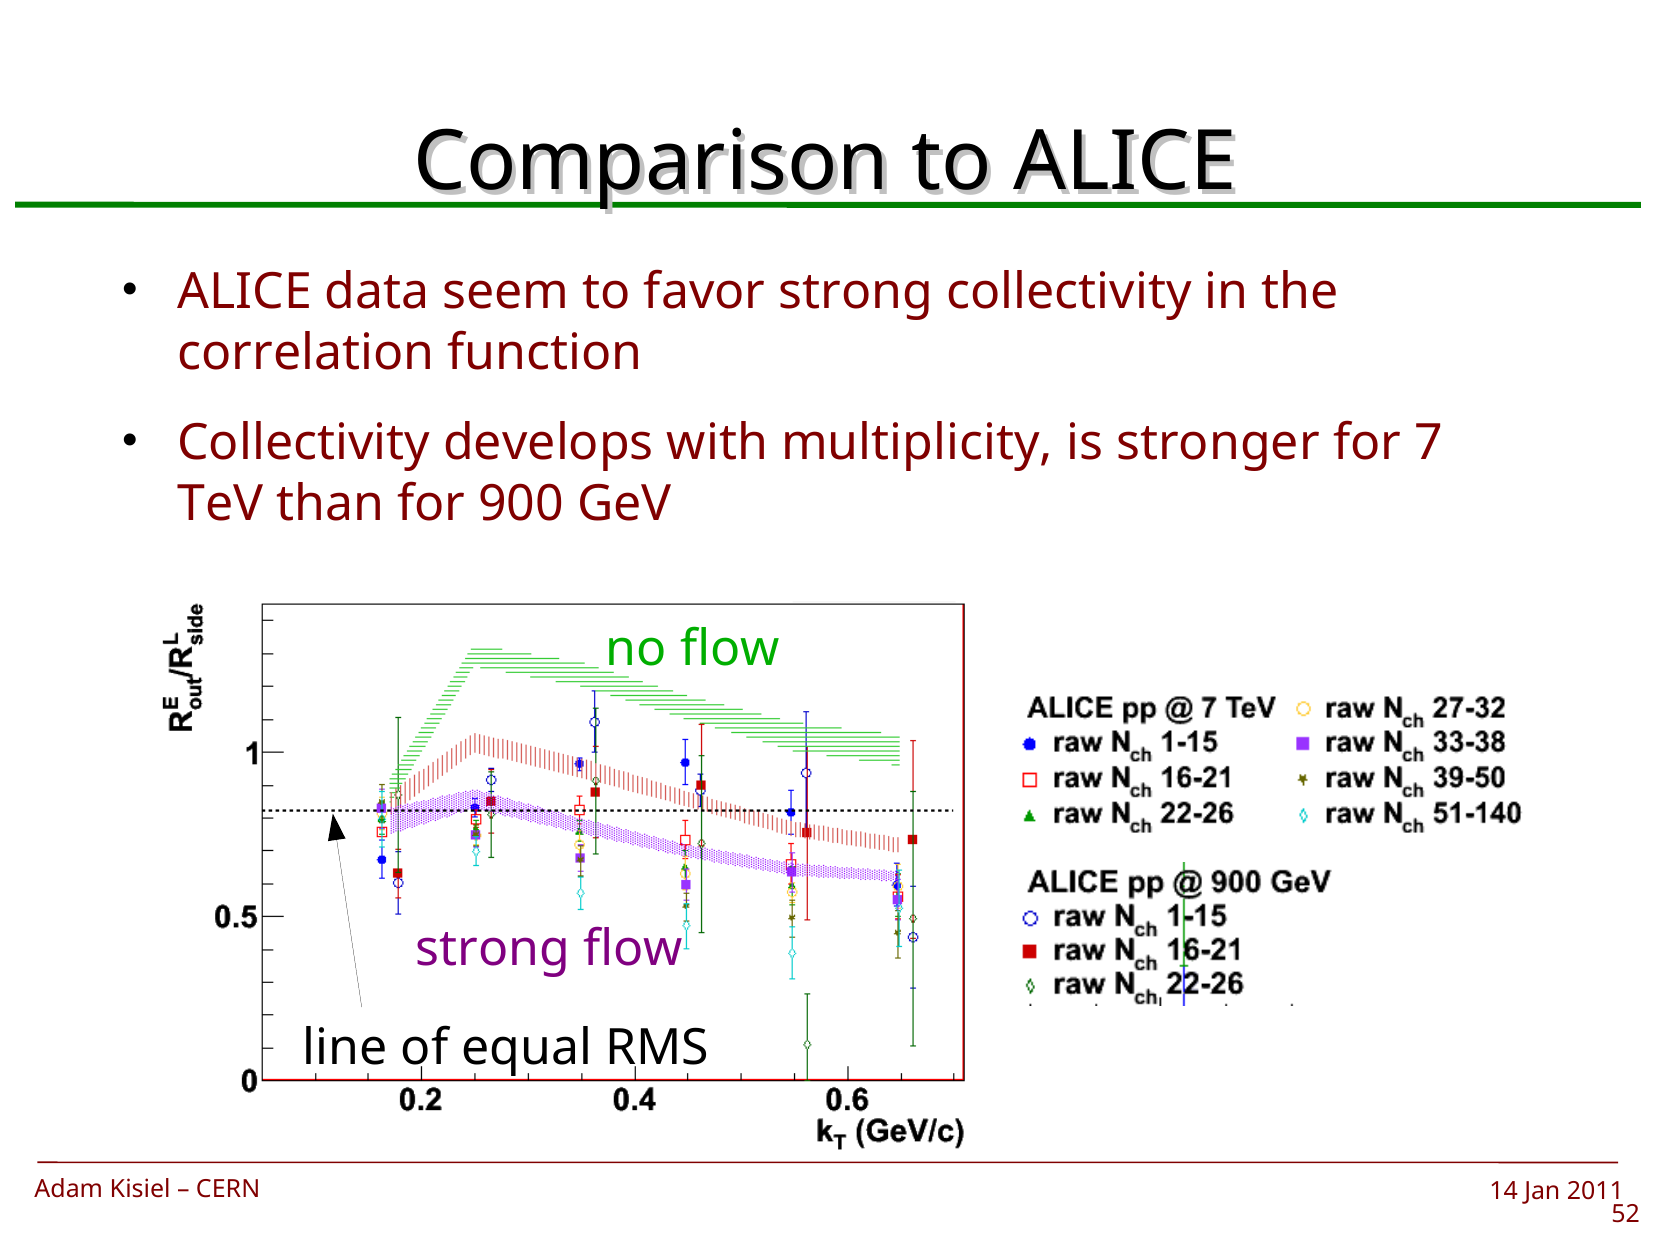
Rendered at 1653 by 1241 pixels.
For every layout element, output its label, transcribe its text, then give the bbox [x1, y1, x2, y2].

list ALICE data seem to favor strong collectivity in the correlation function Collectivity develops with multiplicity, is stronger for 7 TeV than for 900 GeV [121, 258, 1533, 1164]
picture [1002, 692, 1532, 841]
text_box strong flow [400, 913, 683, 985]
picture [156, 599, 973, 1153]
picture [1013, 862, 1337, 1006]
title Comparison to ALICE [119, 60, 1531, 253]
text_box no flow [591, 613, 788, 684]
text_box line of equal RMS [287, 1012, 709, 1083]
